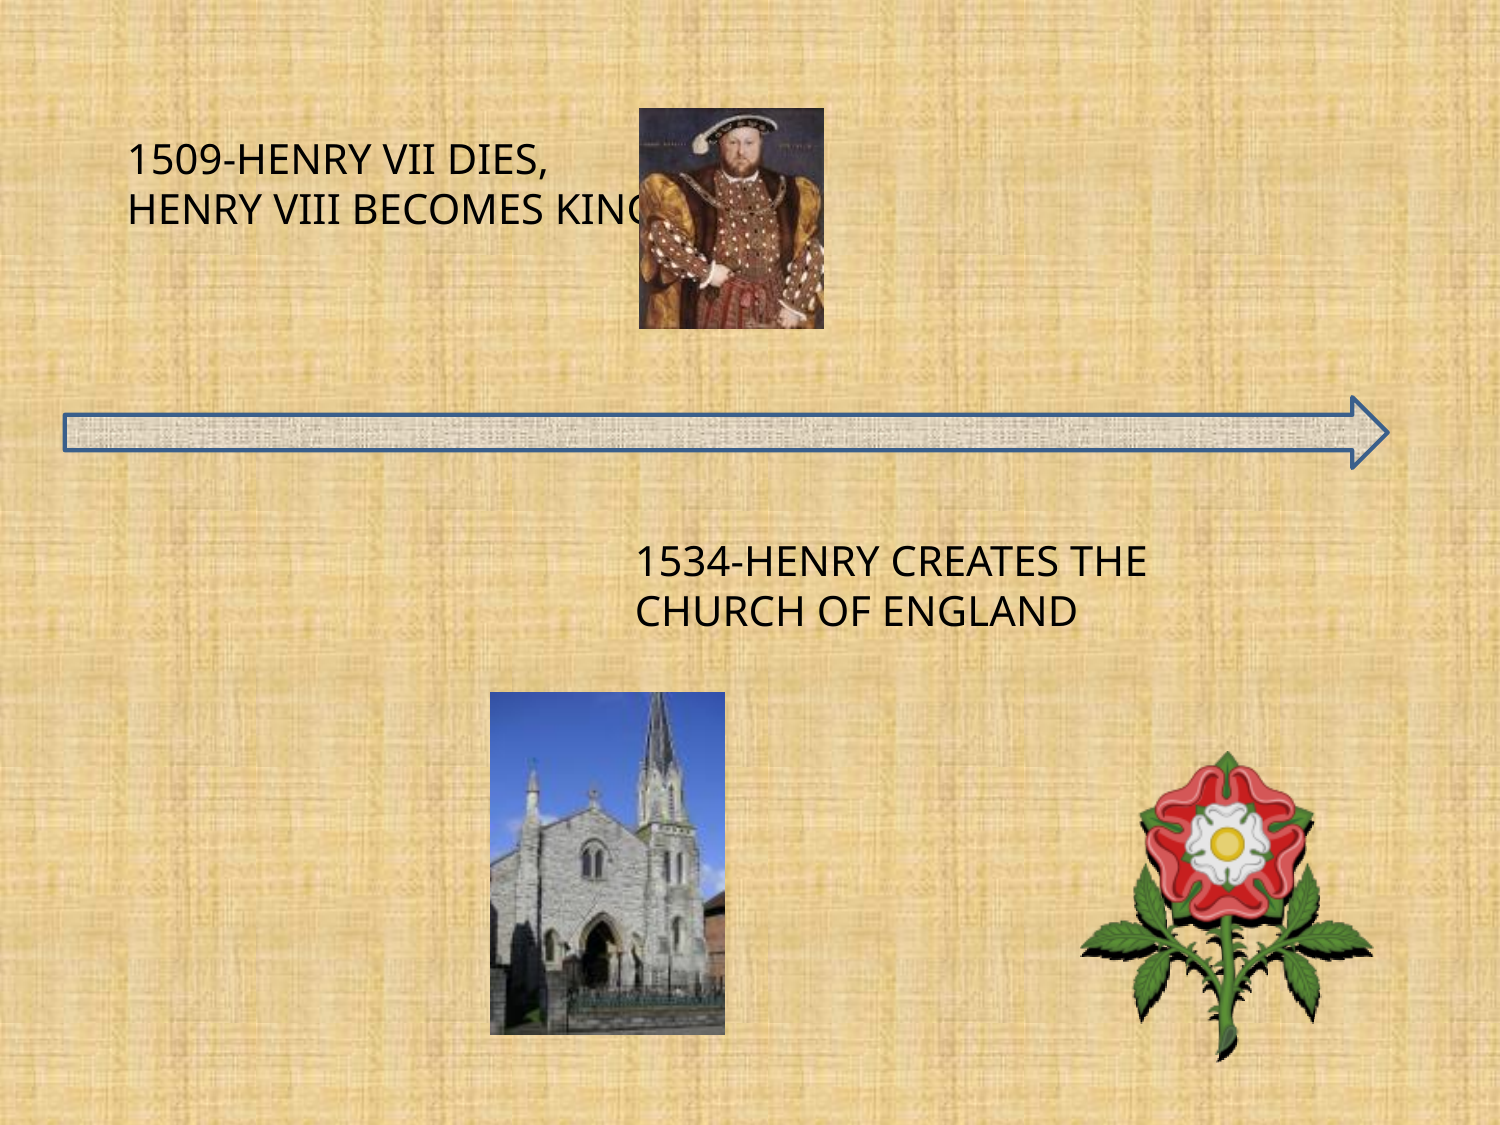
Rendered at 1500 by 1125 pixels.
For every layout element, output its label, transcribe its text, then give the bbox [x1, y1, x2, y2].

text_box [64, 397, 1388, 468]
picture [0, 0, 1500, 1125]
text_box 1534-HENRY CREATES THE CHURCH OF ENGLAND [620, 527, 1317, 642]
text_box 1509-HENRY VII DIES, HENRY VIII BECOMES KING [112, 125, 639, 241]
